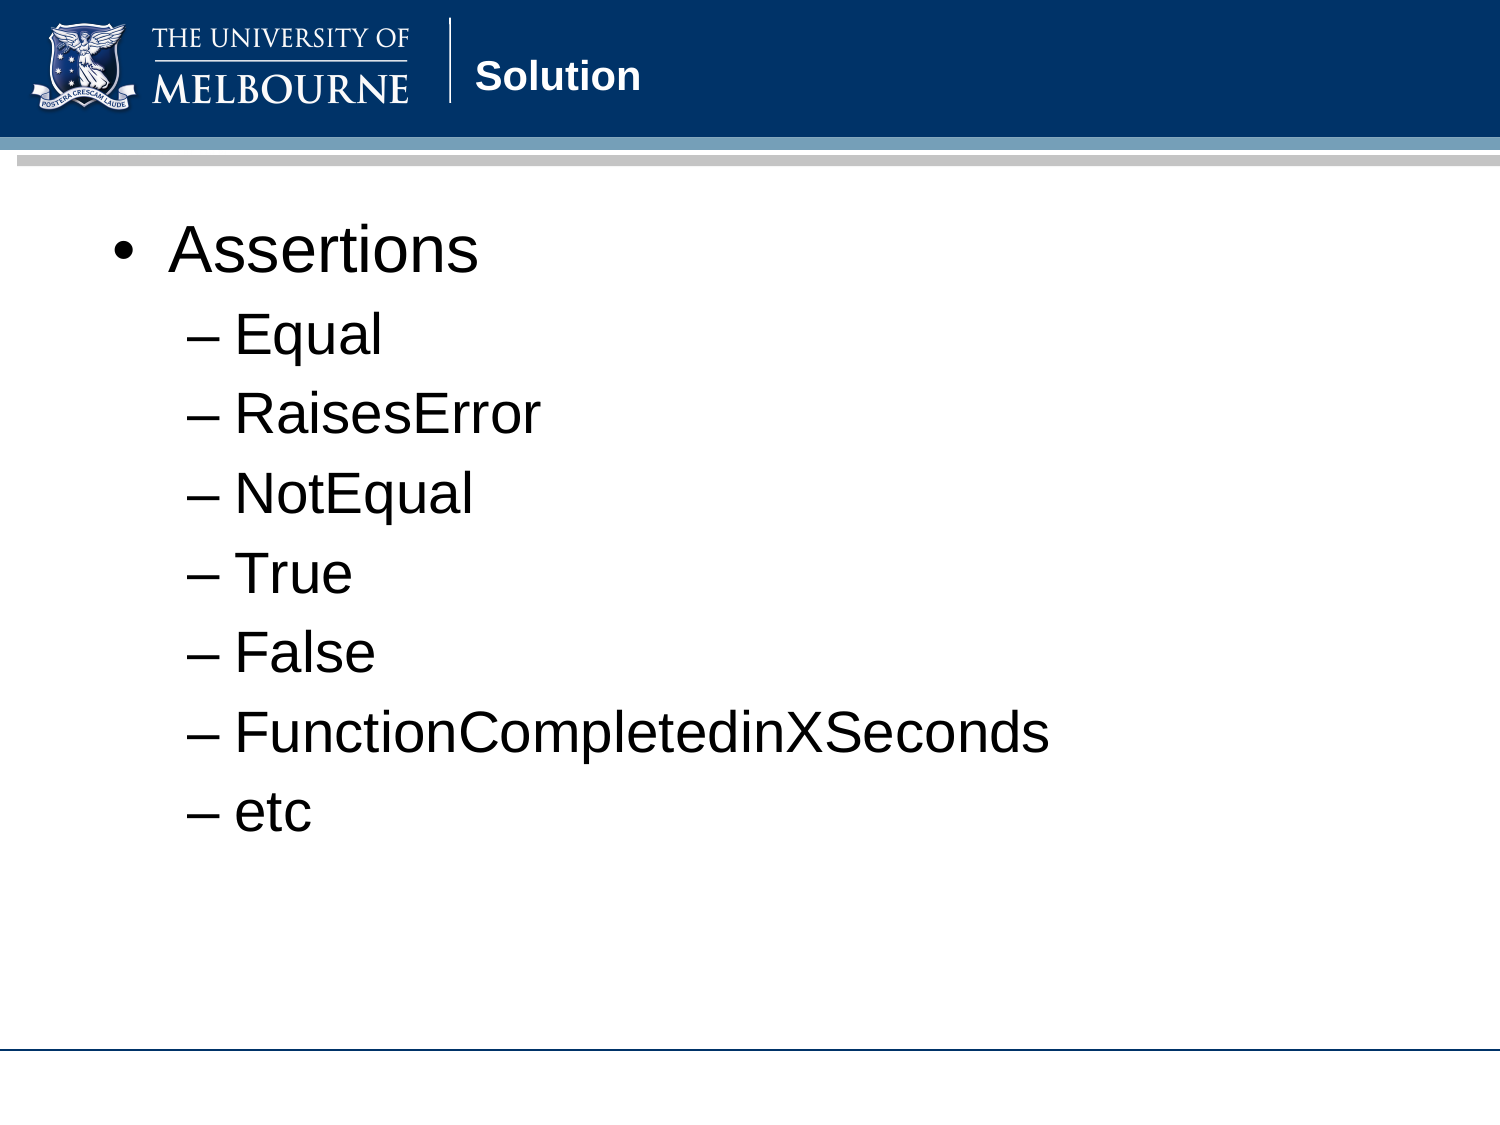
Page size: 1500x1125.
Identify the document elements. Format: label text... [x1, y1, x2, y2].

picture [24, 17, 413, 119]
list Assertions Equal RaisesError NotEqual True False FunctionCompletedinXSeconds etc [112, 212, 1388, 1001]
title Solution [474, 19, 1450, 133]
picture [87, 150, 229, 155]
